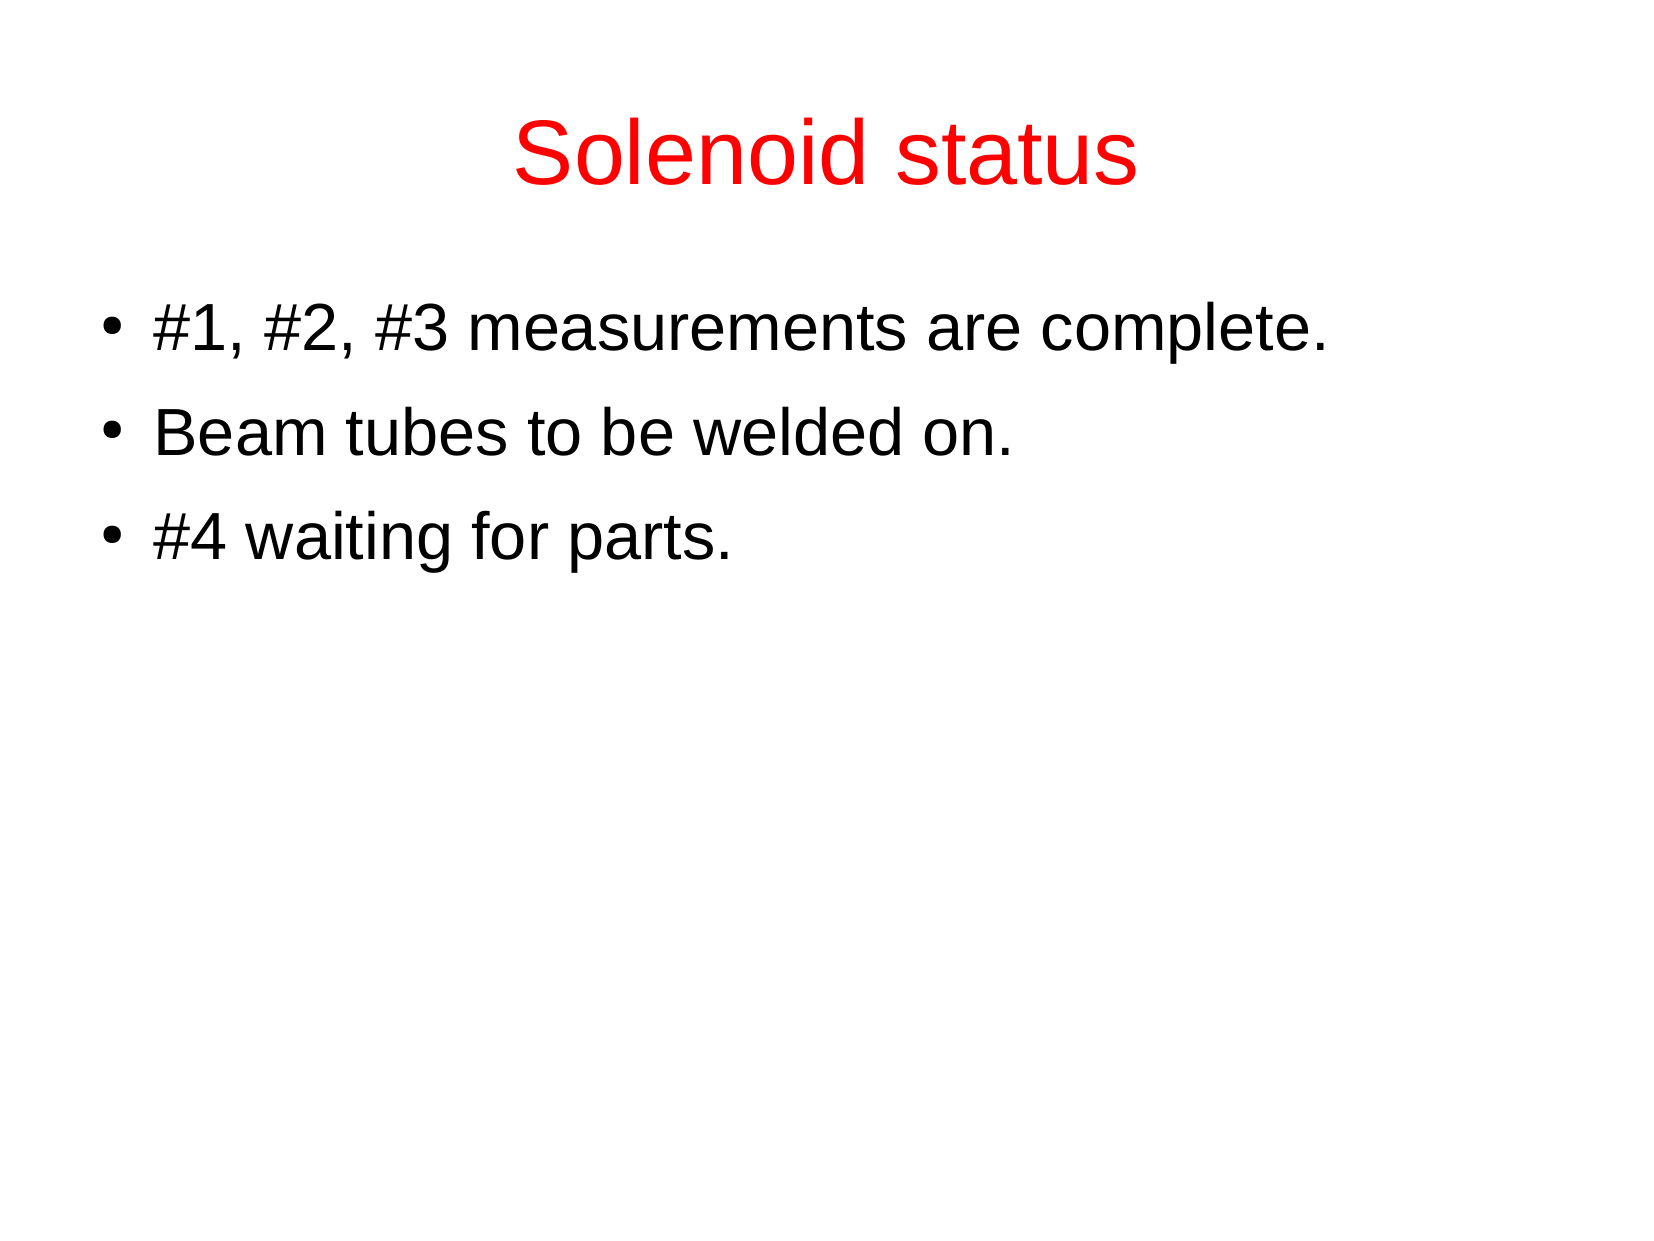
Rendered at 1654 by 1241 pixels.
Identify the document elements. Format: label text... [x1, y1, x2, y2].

list #1, #2, #3 measurements are complete. Beam tubes to be welded on. #4 waiting for parts. [82, 290, 1571, 1109]
title Solenoid status [82, 49, 1571, 257]
